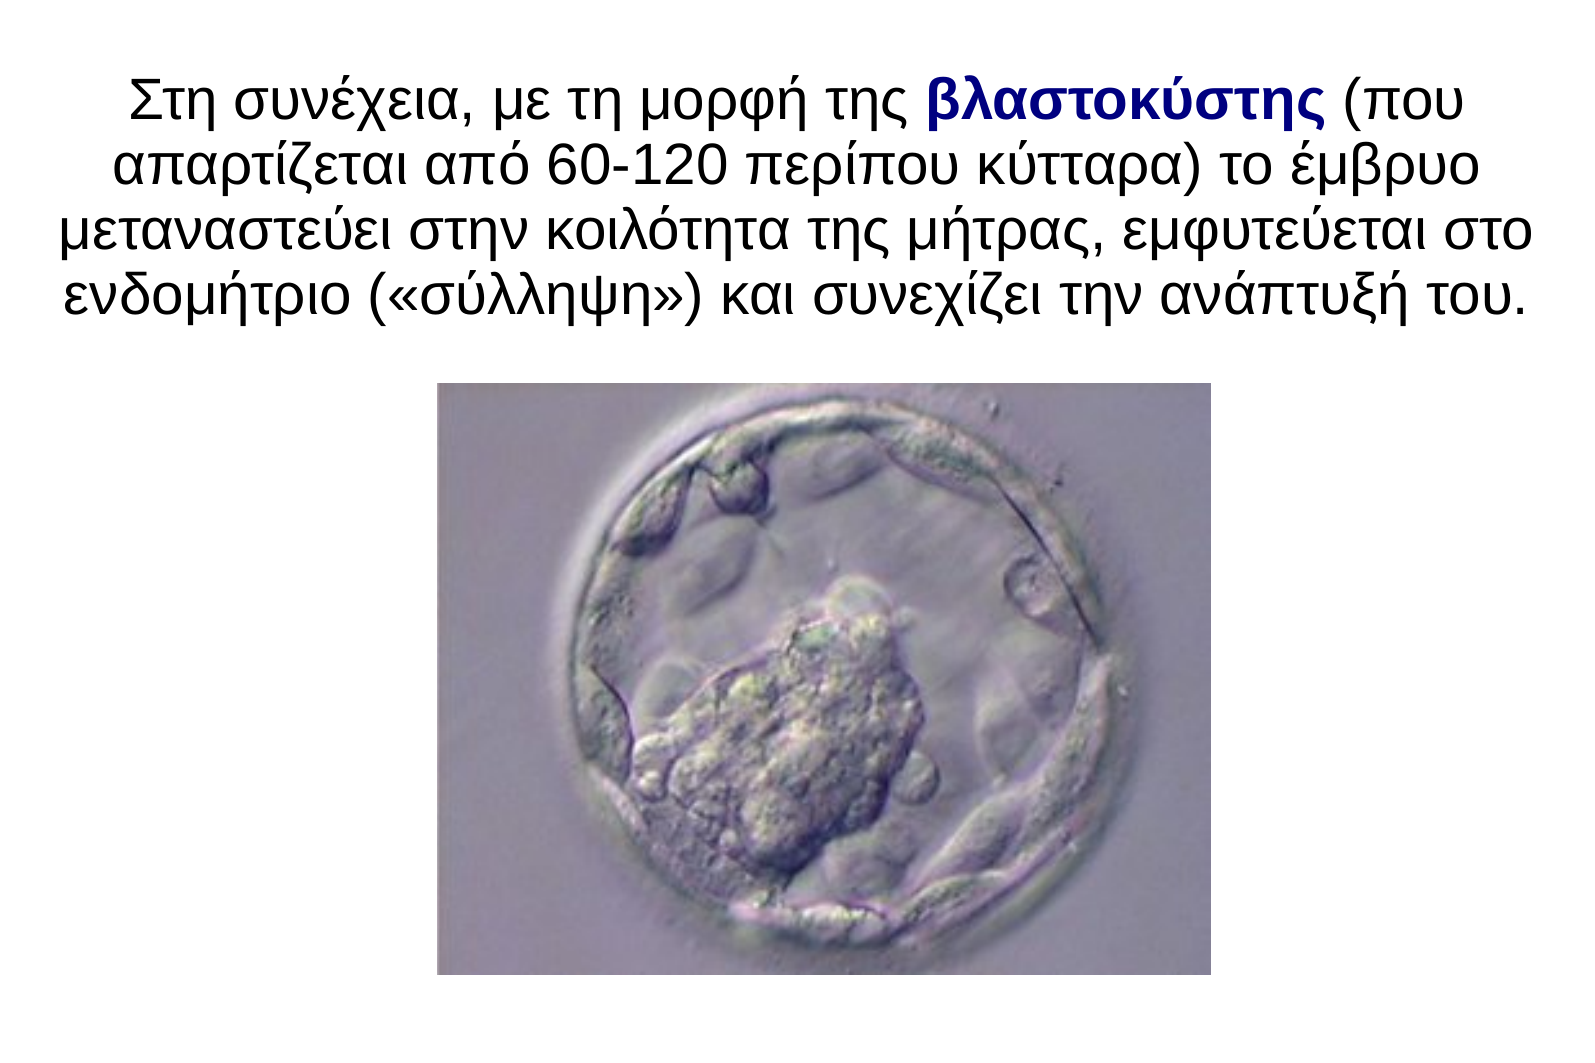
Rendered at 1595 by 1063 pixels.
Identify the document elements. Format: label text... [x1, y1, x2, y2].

picture [437, 383, 1211, 975]
text_box Στη συνέχεια, με τη μορφή της βλαστοκύστης (που απαρτίζεται από 60-120 περίπου κύτταρα) το έμβρυο μεταναστεύει στην κοιλότητα της μήτρας, εμφυτεύεται στο ενδομήτριο («σύλληψη») και συνεχίζει την ανάπτυξή του. [29, 59, 1565, 425]
